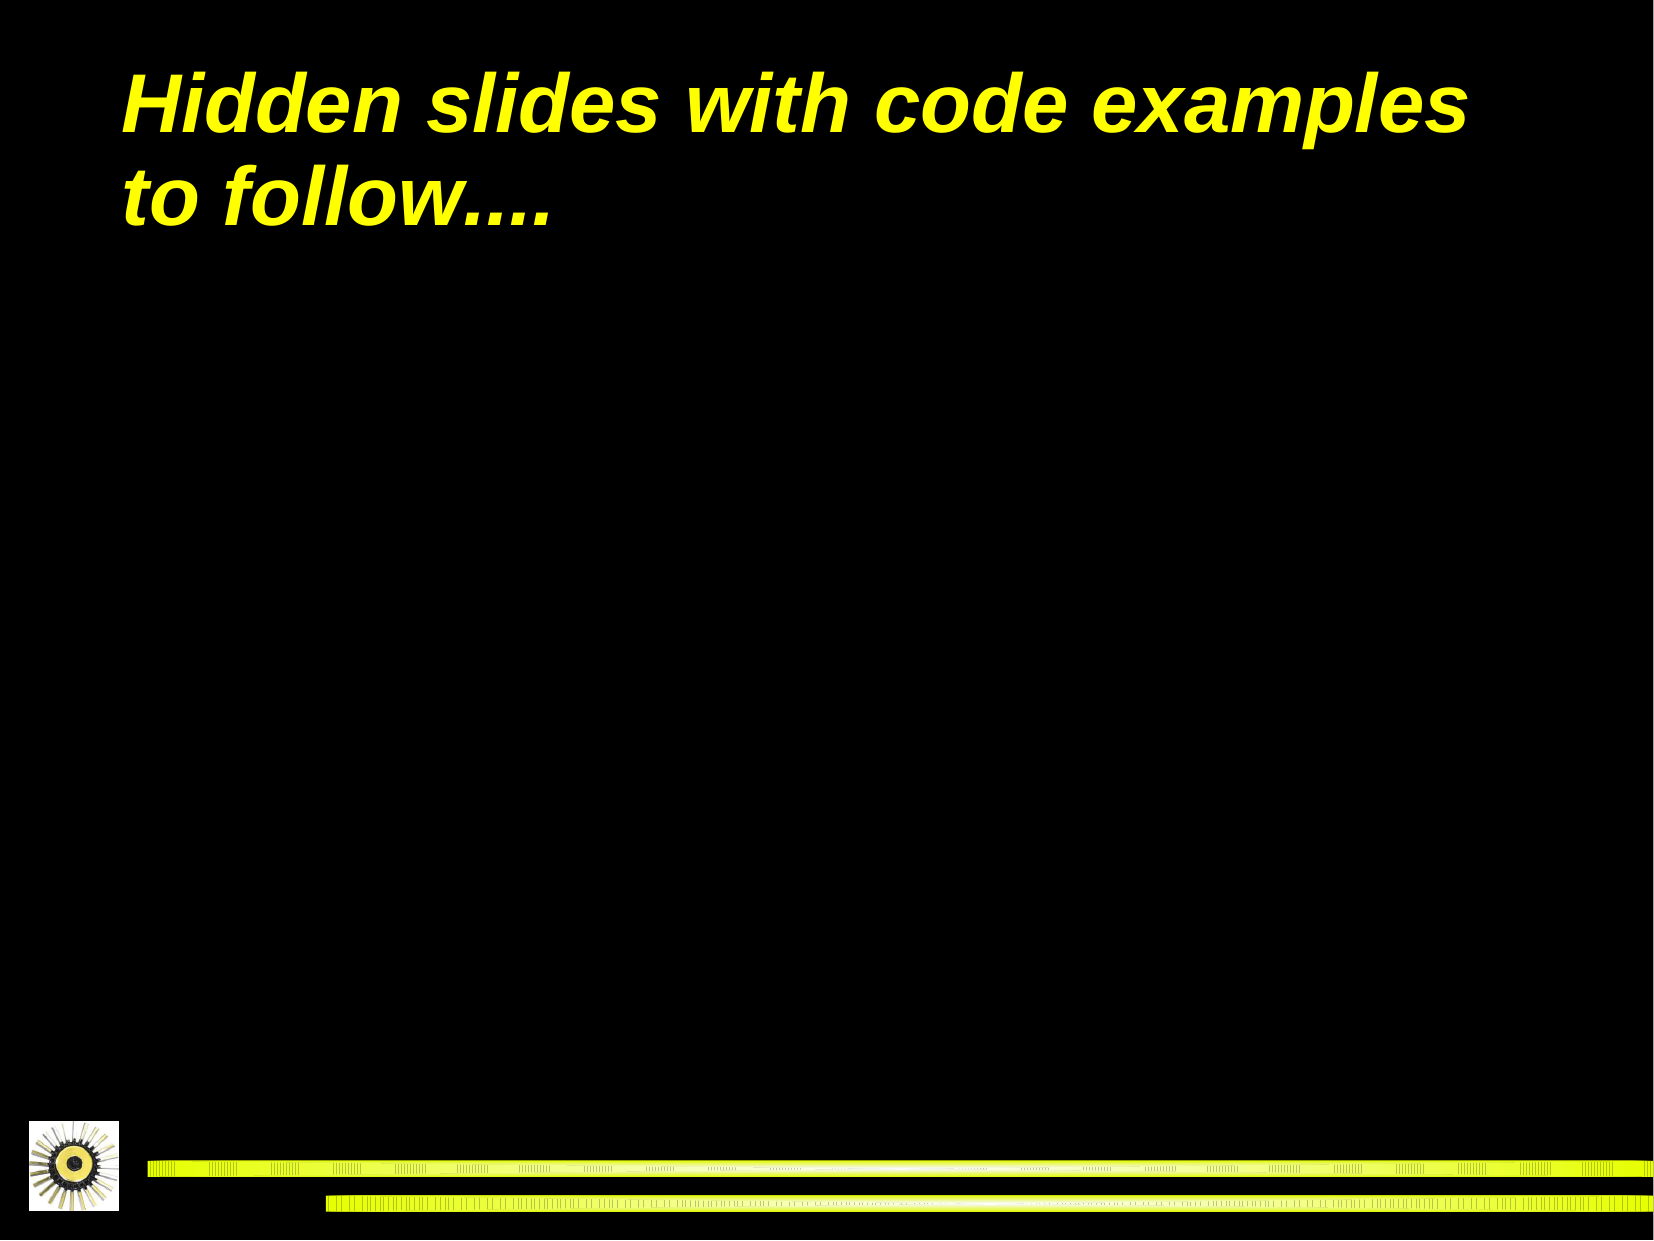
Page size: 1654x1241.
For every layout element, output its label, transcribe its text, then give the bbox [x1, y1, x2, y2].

title Hidden slides with code examples to follow.... [121, 46, 1534, 254]
picture [29, 1121, 119, 1211]
